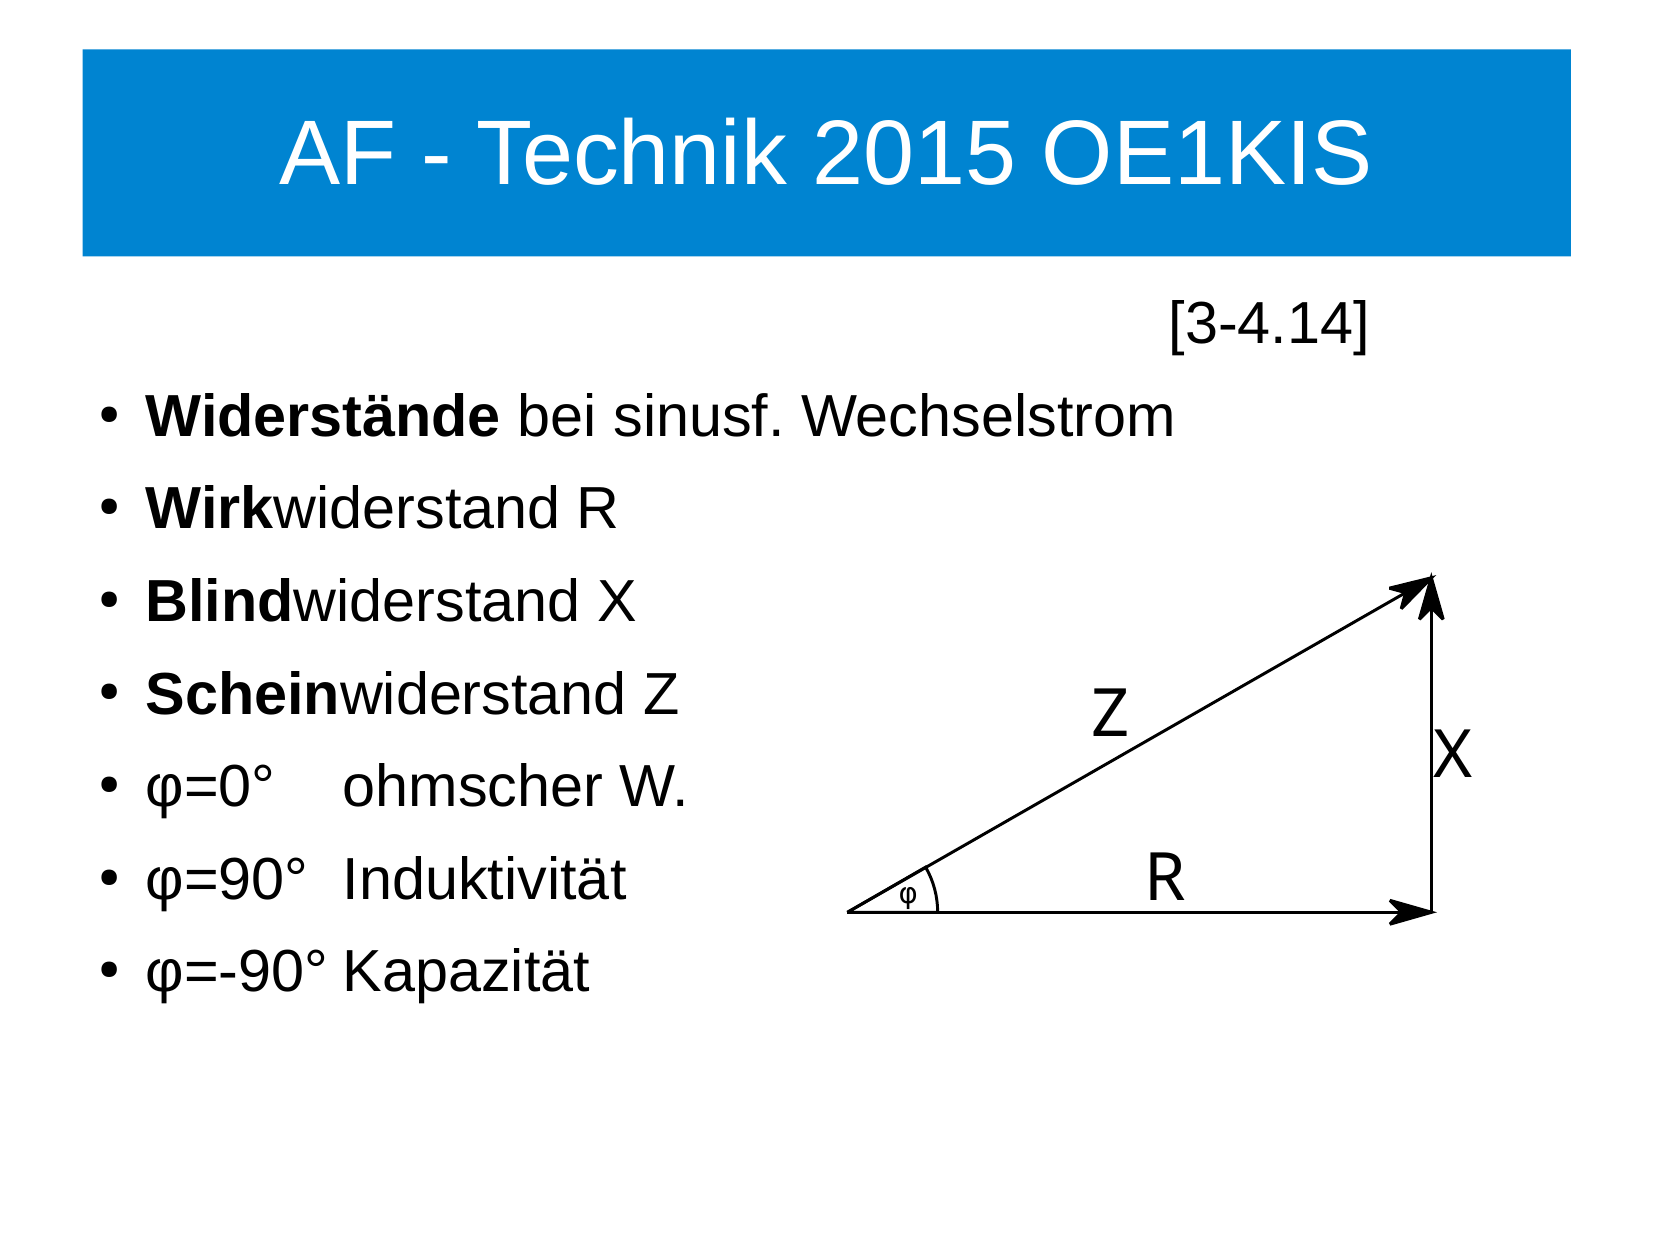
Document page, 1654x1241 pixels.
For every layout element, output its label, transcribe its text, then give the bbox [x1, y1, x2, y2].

title AF - Technik 2015 OE1KIS [82, 49, 1571, 257]
list [3-4.14] Widerstände bei sinusf. Wechselstrom Wirkwiderstand R Blindwiderstand X Scheinwiderstand Z φ=0° ohmscher W. φ=90° Induktivität φ=-90° Kapazität [82, 290, 1571, 1010]
picture [763, 457, 1640, 1080]
